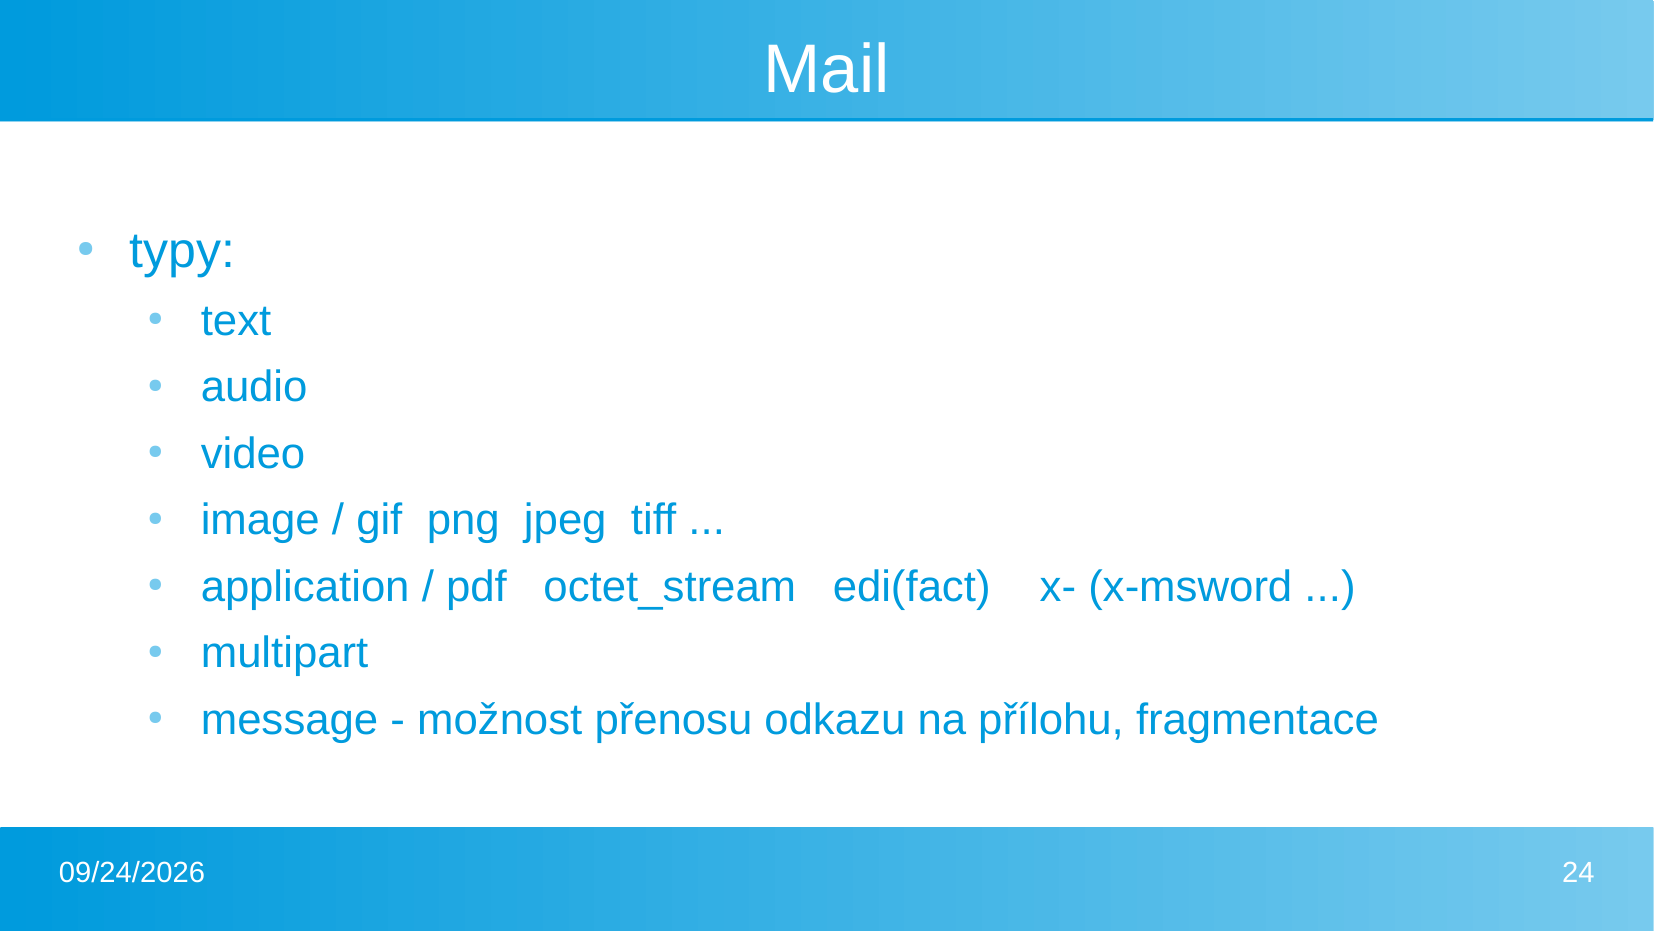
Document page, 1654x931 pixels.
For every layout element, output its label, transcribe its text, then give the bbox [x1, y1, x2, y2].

list typy: text audio video image / gif png jpeg tiff ... application / pdf octet_stream edi(fact) x- (x-msword ...) multipart message - možnost přenosu odkazu na přílohu, fragmentace [59, 165, 1595, 756]
title Mail [59, 29, 1595, 108]
